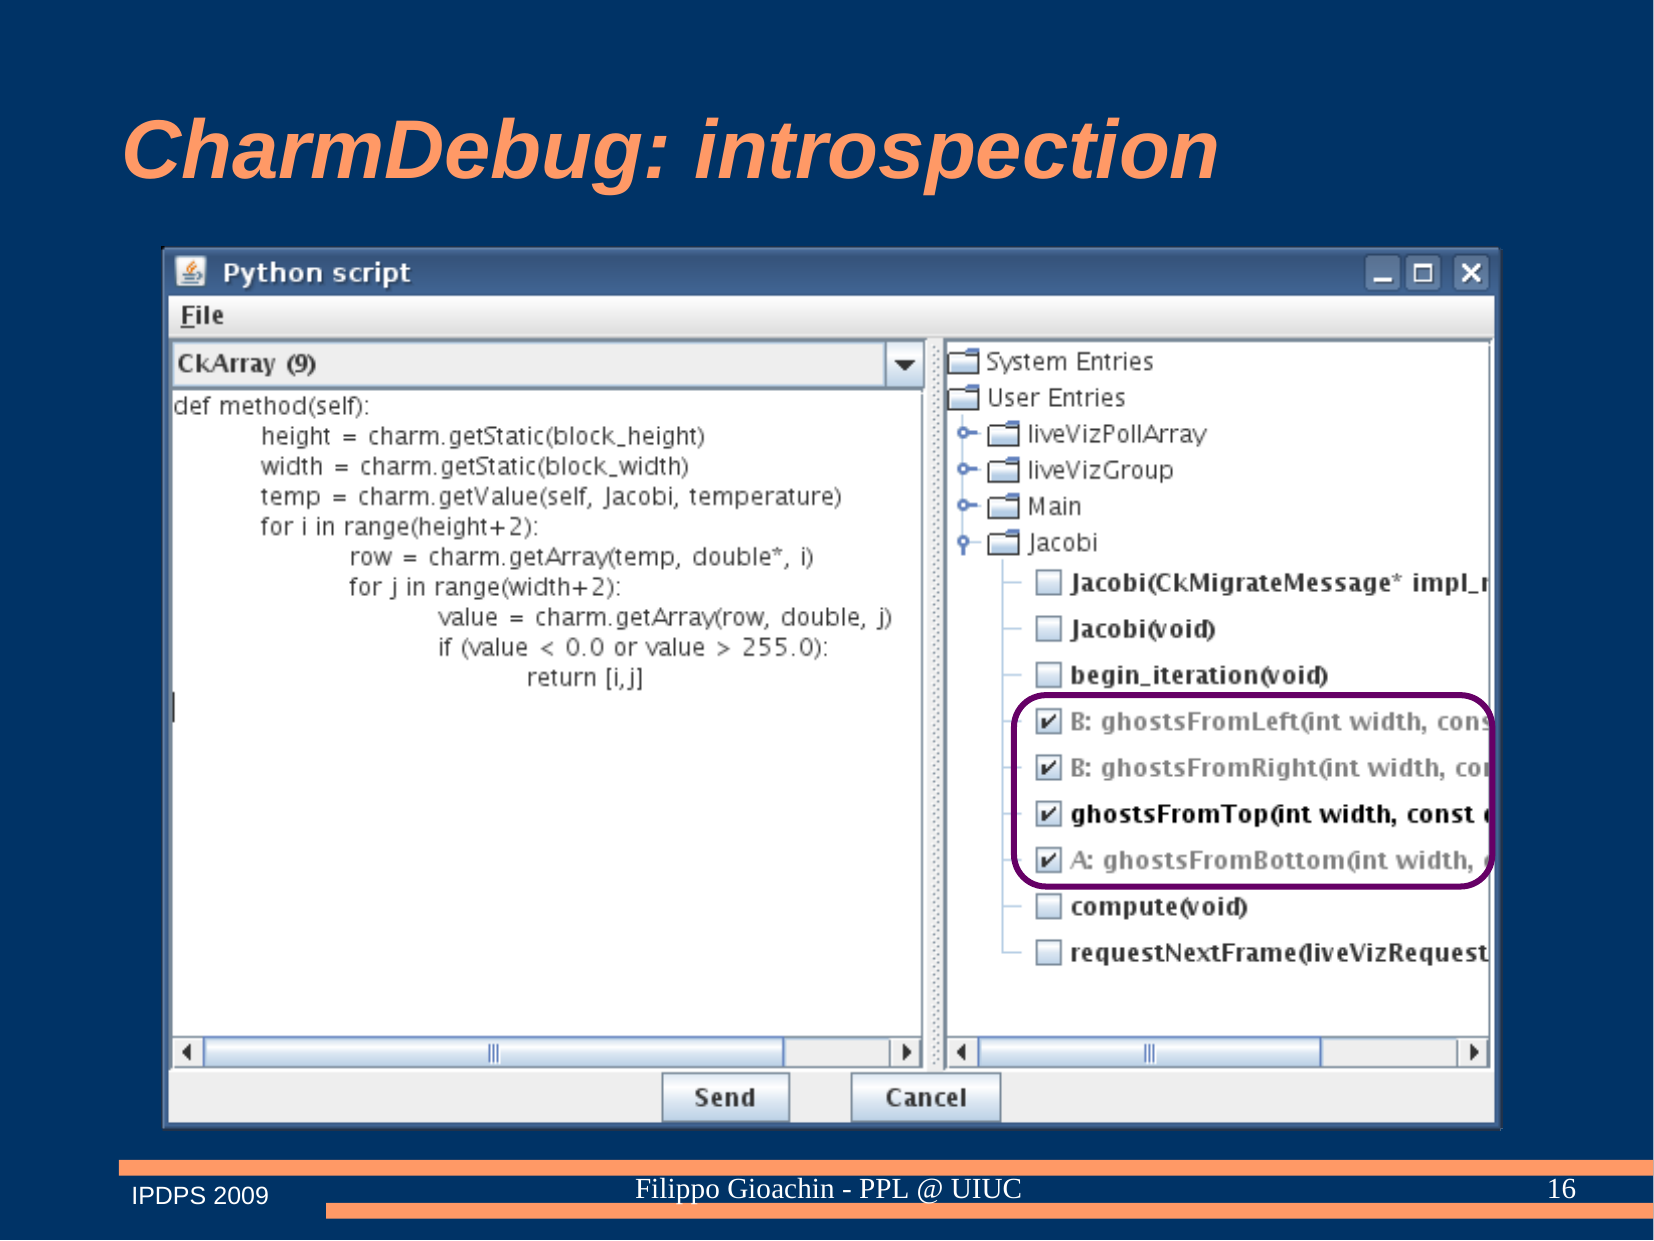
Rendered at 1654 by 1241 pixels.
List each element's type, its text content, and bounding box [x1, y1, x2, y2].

picture [161, 246, 1503, 1131]
title CharmDebug: introspection [121, 46, 1534, 254]
